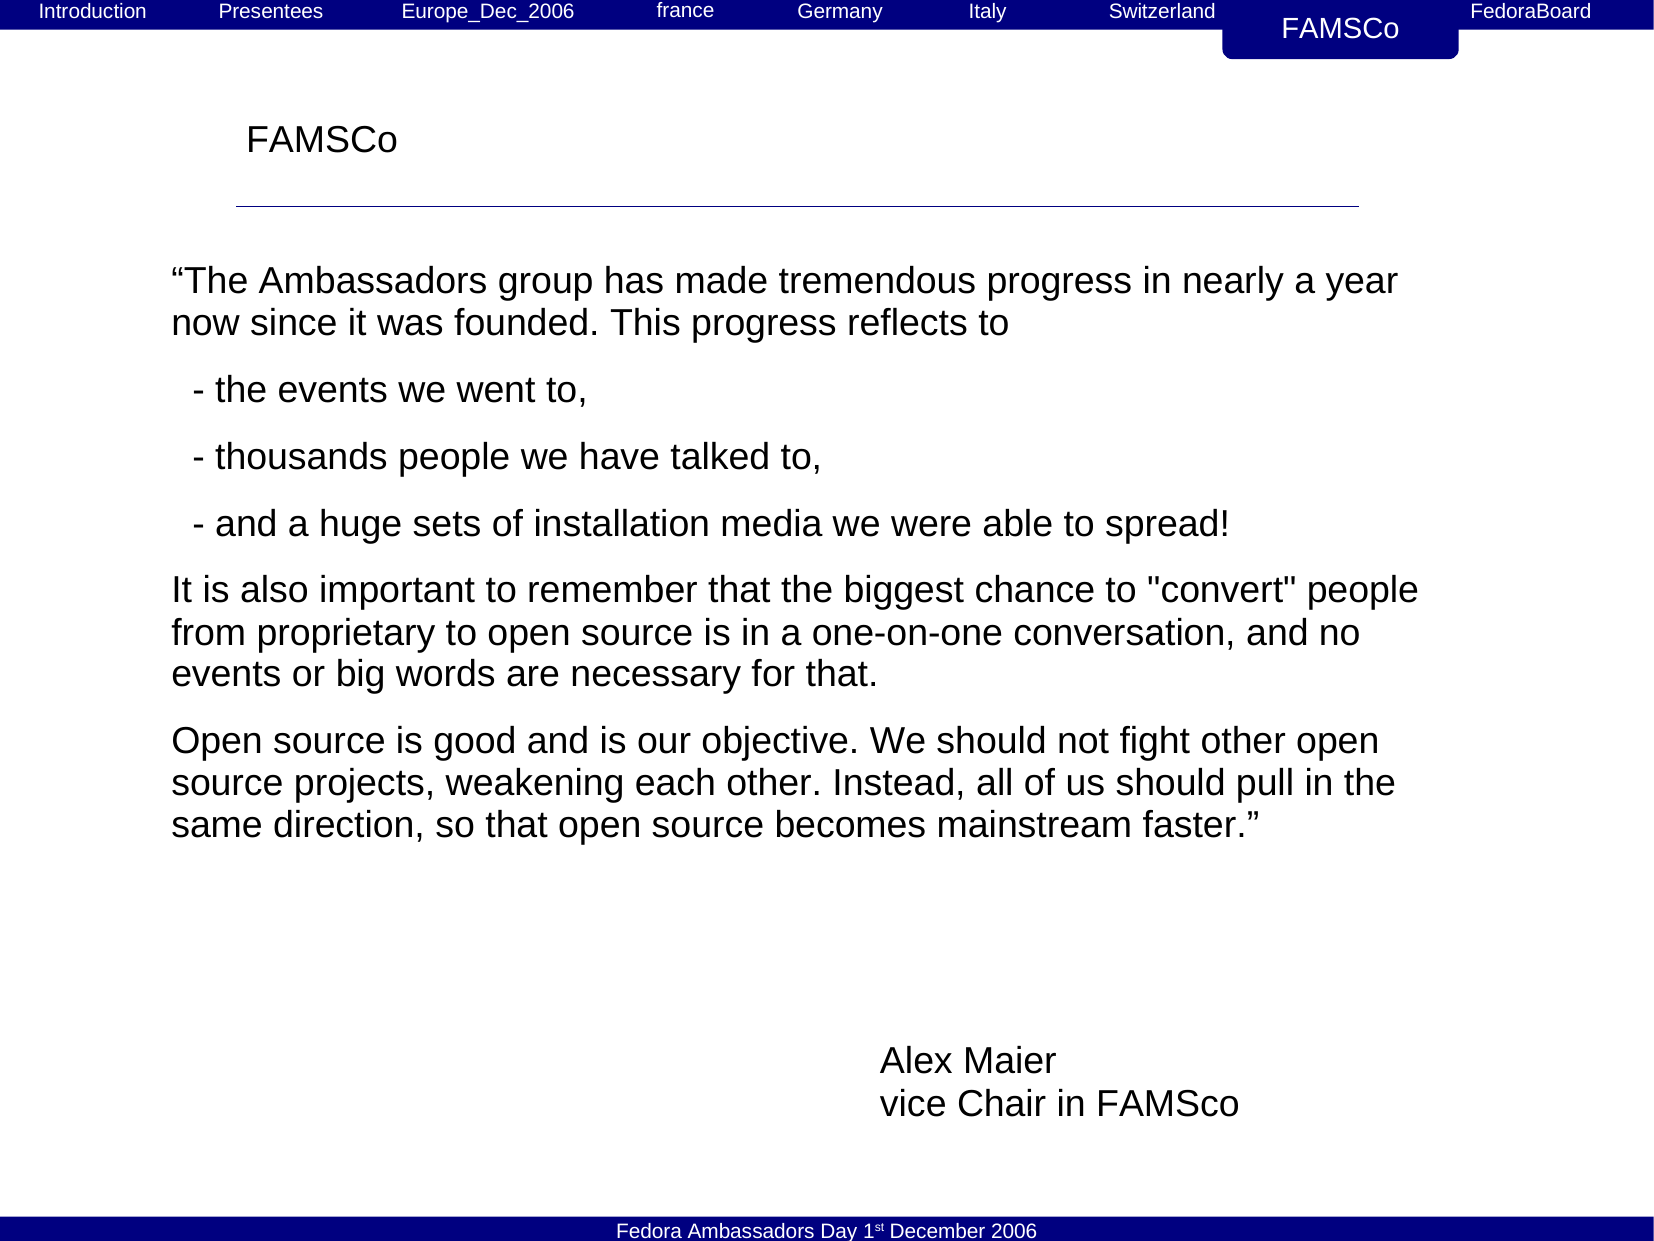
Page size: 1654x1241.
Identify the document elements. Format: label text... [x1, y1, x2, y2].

text_box FAMSCo [1281, 11, 1398, 56]
text_box FAMSCo [246, 118, 399, 174]
text_box [1222, 0, 1459, 60]
text_box Alex Maier vice Chair in FAMSco [880, 1040, 1241, 1152]
text_box “The Ambassadors group has made tremendous progress in nearly a year now since it was founded. This progress reflects to - the events we went to, - thousands people we have talked to, - and a huge sets of installation media we were able to spread! It is also important to remember that the biggest chance to "convert" people from proprietary to open source is in a one-on-one conversation, and no events or big words are necessary for that. Open source is good and is our objective. We should not fight other open source projects, weakening each other. Instead, all of us should pull in the same direction, so that open source becomes mainstream faster.” [171, 259, 1471, 998]
